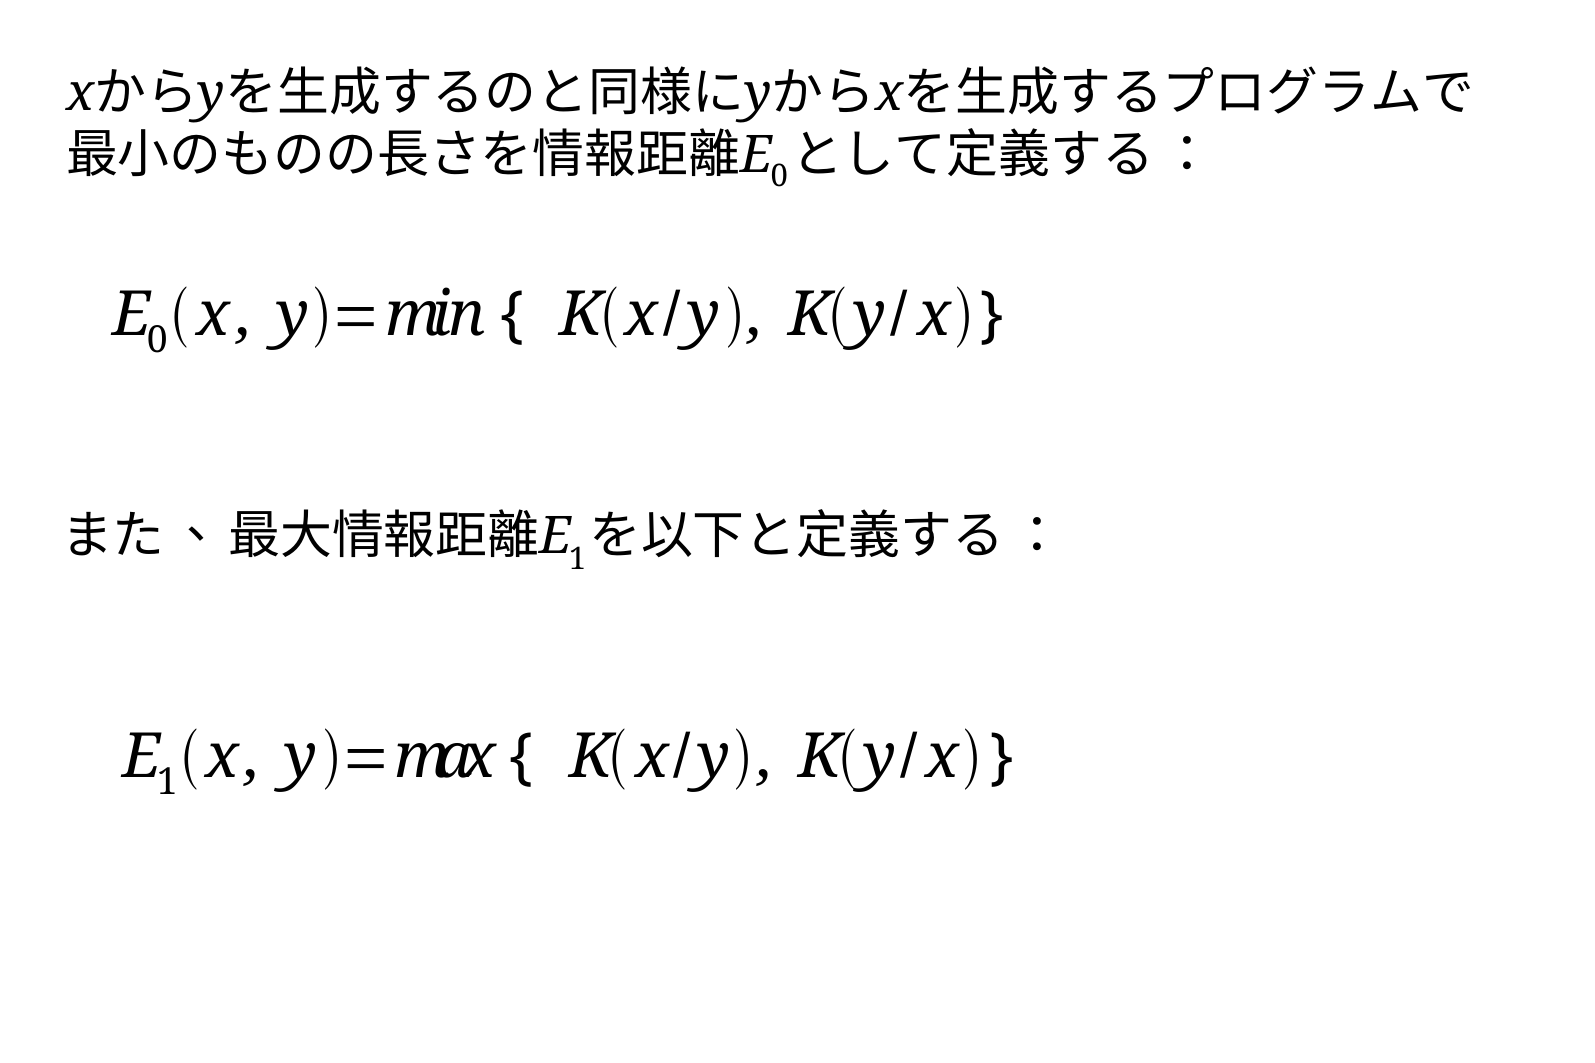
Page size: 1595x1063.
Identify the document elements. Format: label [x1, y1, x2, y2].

text_box [354, 147, 414, 208]
chart [58, 59, 1477, 192]
chart [113, 716, 1056, 800]
chart [54, 503, 1069, 574]
chart [103, 274, 1047, 359]
